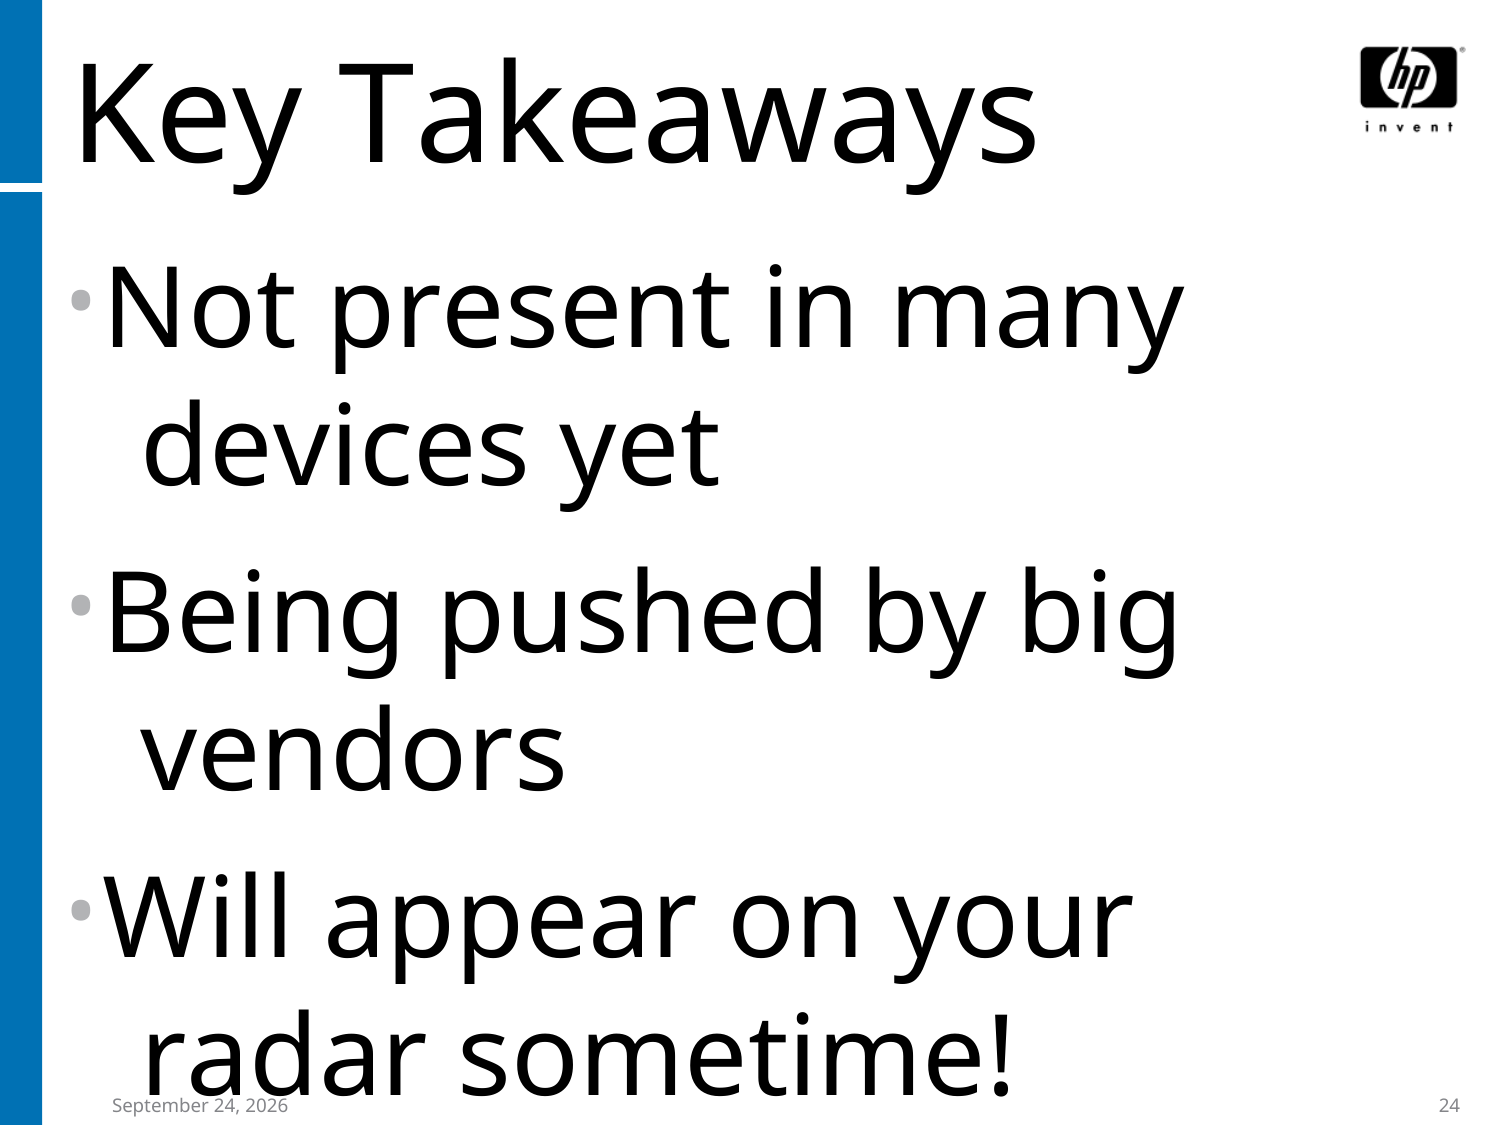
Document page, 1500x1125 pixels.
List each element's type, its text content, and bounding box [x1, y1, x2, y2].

picture [1350, 37, 1472, 141]
title Key Takeaways [70, 18, 1322, 207]
list Not present in many devices yet Being pushed by big vendors Will appear on your radar sometime! [65, 237, 1423, 1063]
